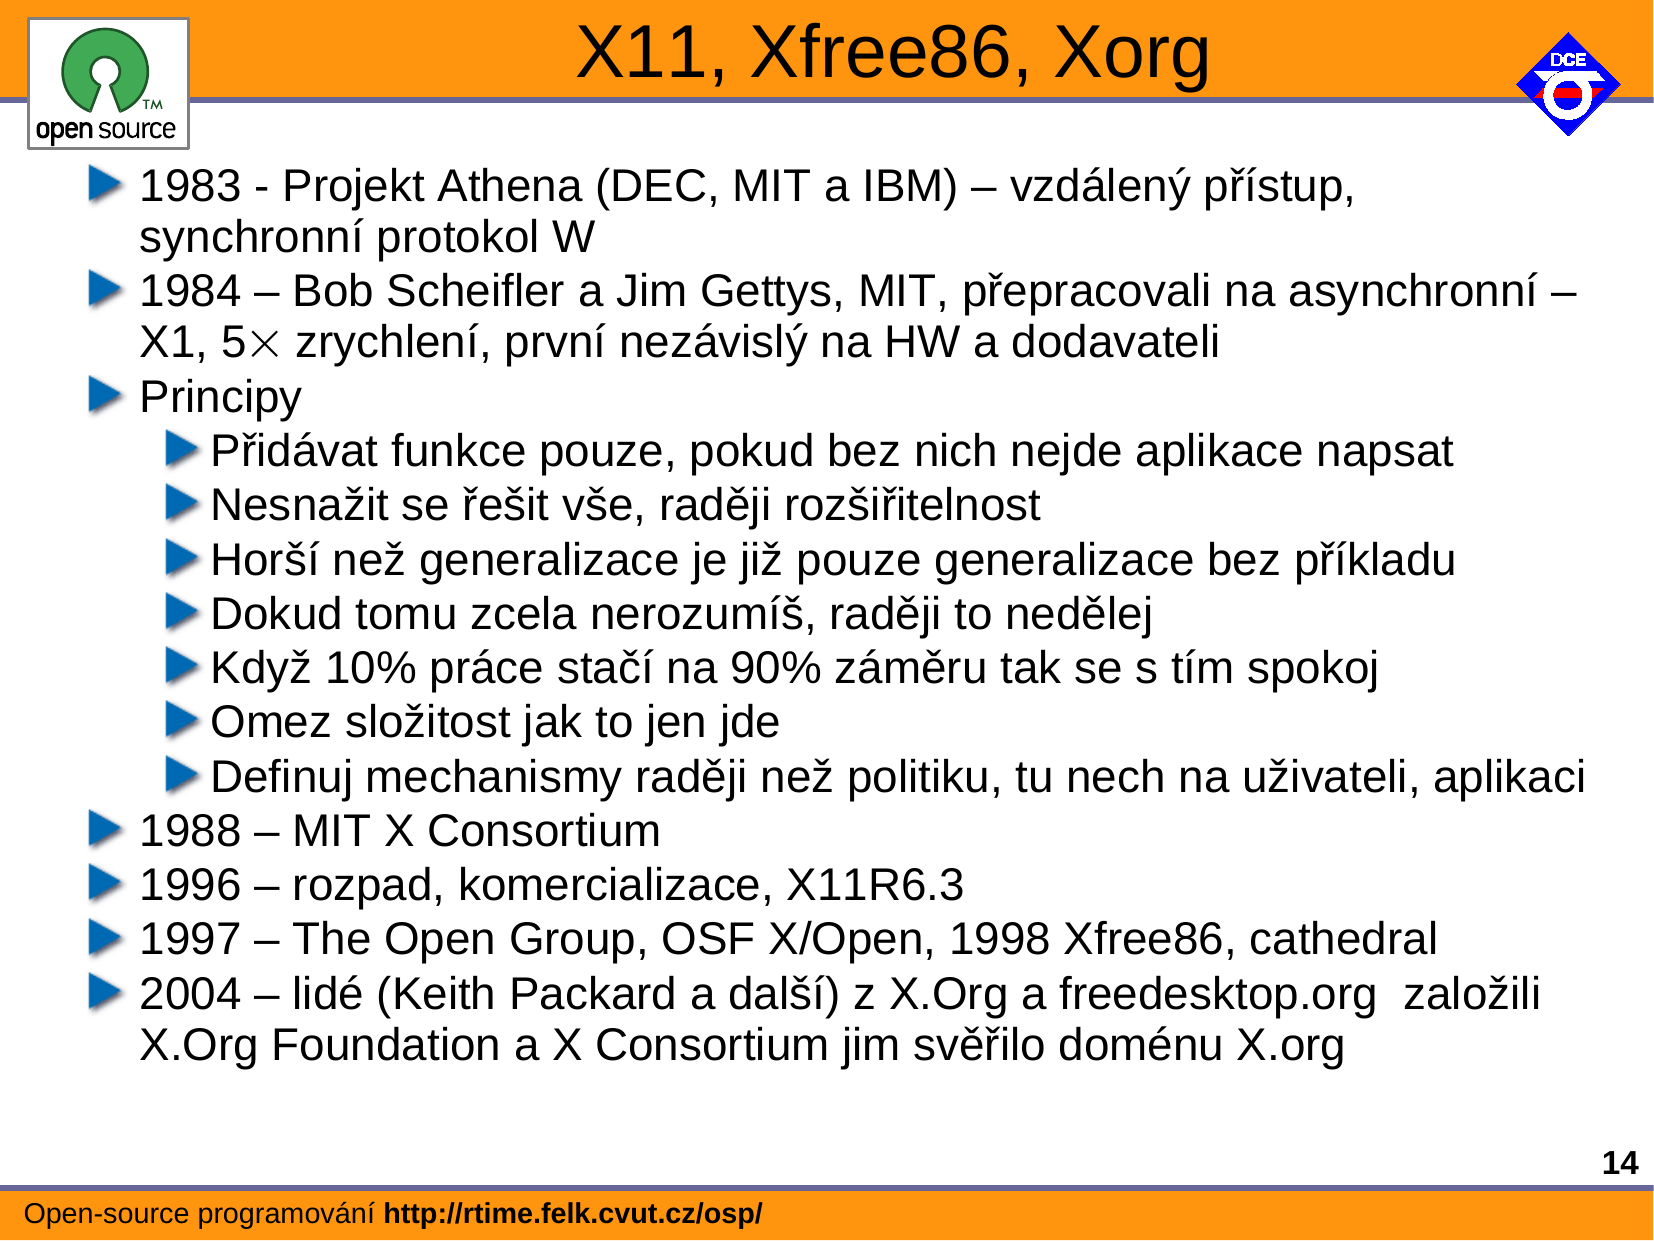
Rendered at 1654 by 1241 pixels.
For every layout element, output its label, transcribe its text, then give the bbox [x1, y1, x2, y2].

title X11, Xfree86, Xorg [178, 4, 1631, 98]
list 1983 - Projekt Athena (DEC, MIT a IBM) – vzdálený přístup, synchronní protokol W 1984 – Bob Scheifler a Jim Gettys, MIT, přepracovali na asynchronní – X1, 5× zrychlení, první nezávislý na HW a dodavateli Principy Přidávat funkce pouze, pokud bez nich nejde aplikace napsat Nesnažit se řešit vše, raději rozšiřitelnost Horší než generalizace je již pouze generalizace bez příkladu Dokud tomu zcela nerozumíš, raději to nedělej Když 10% práce stačí na 90% záměru tak se s tím spokoj Omez složitost jak to jen jde Definuj mechanismy raději než politiku, tu nech na uživateli, aplikaci 1988 – MIT X Consortium 1996 – rozpad, komercializace, X11R6.3 1997 – The Open Group, OSF X/Open, 1998 Xfree86, cathedral 2004 – lidé (Keith Packard a další) z X.Org a freedesktop.org založili X.Org Foundation a X Consortium jim svěřilo doménu X.org [68, 159, 1592, 1175]
